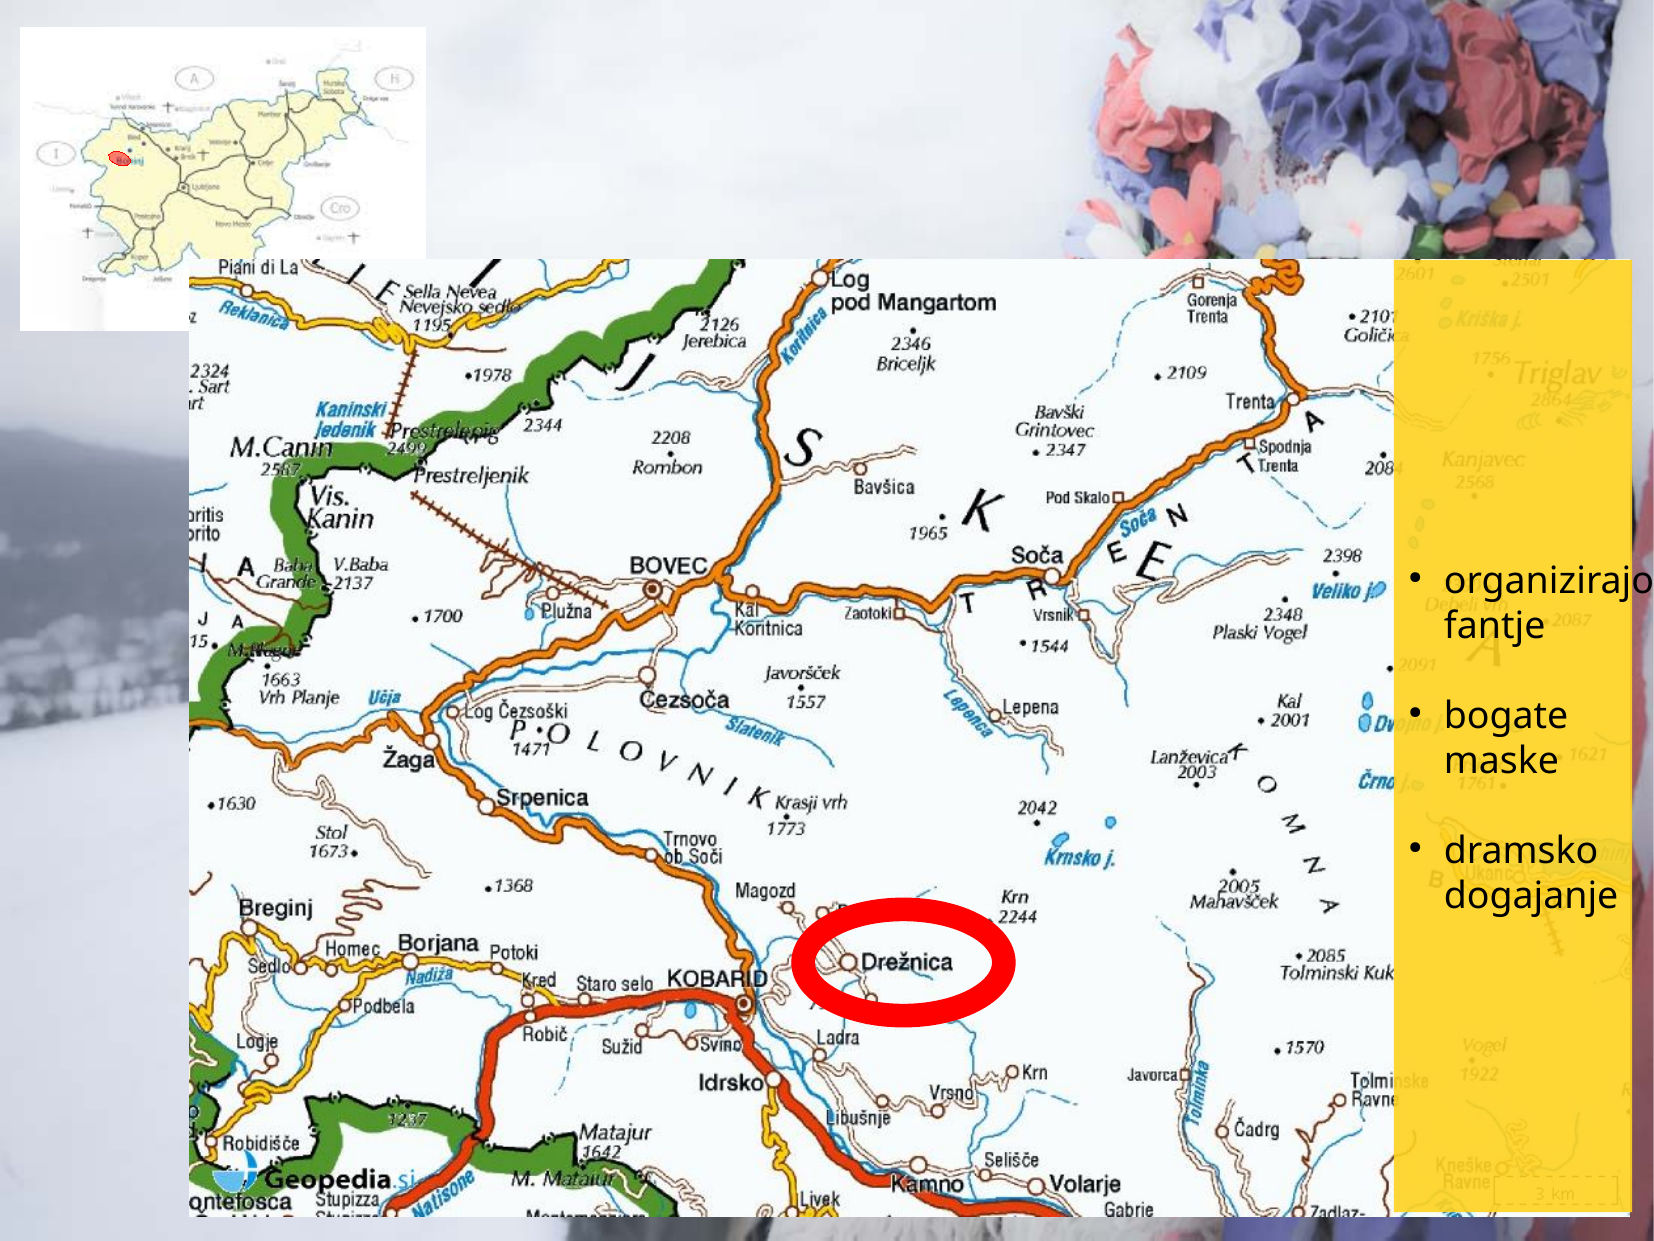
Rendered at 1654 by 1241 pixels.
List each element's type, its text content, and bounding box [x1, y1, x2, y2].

text_box [108, 151, 131, 166]
picture [0, 0, 1654, 1241]
text_box organizirajo fantje bogate maske dramsko dogajanje [1393, 259, 1633, 1213]
